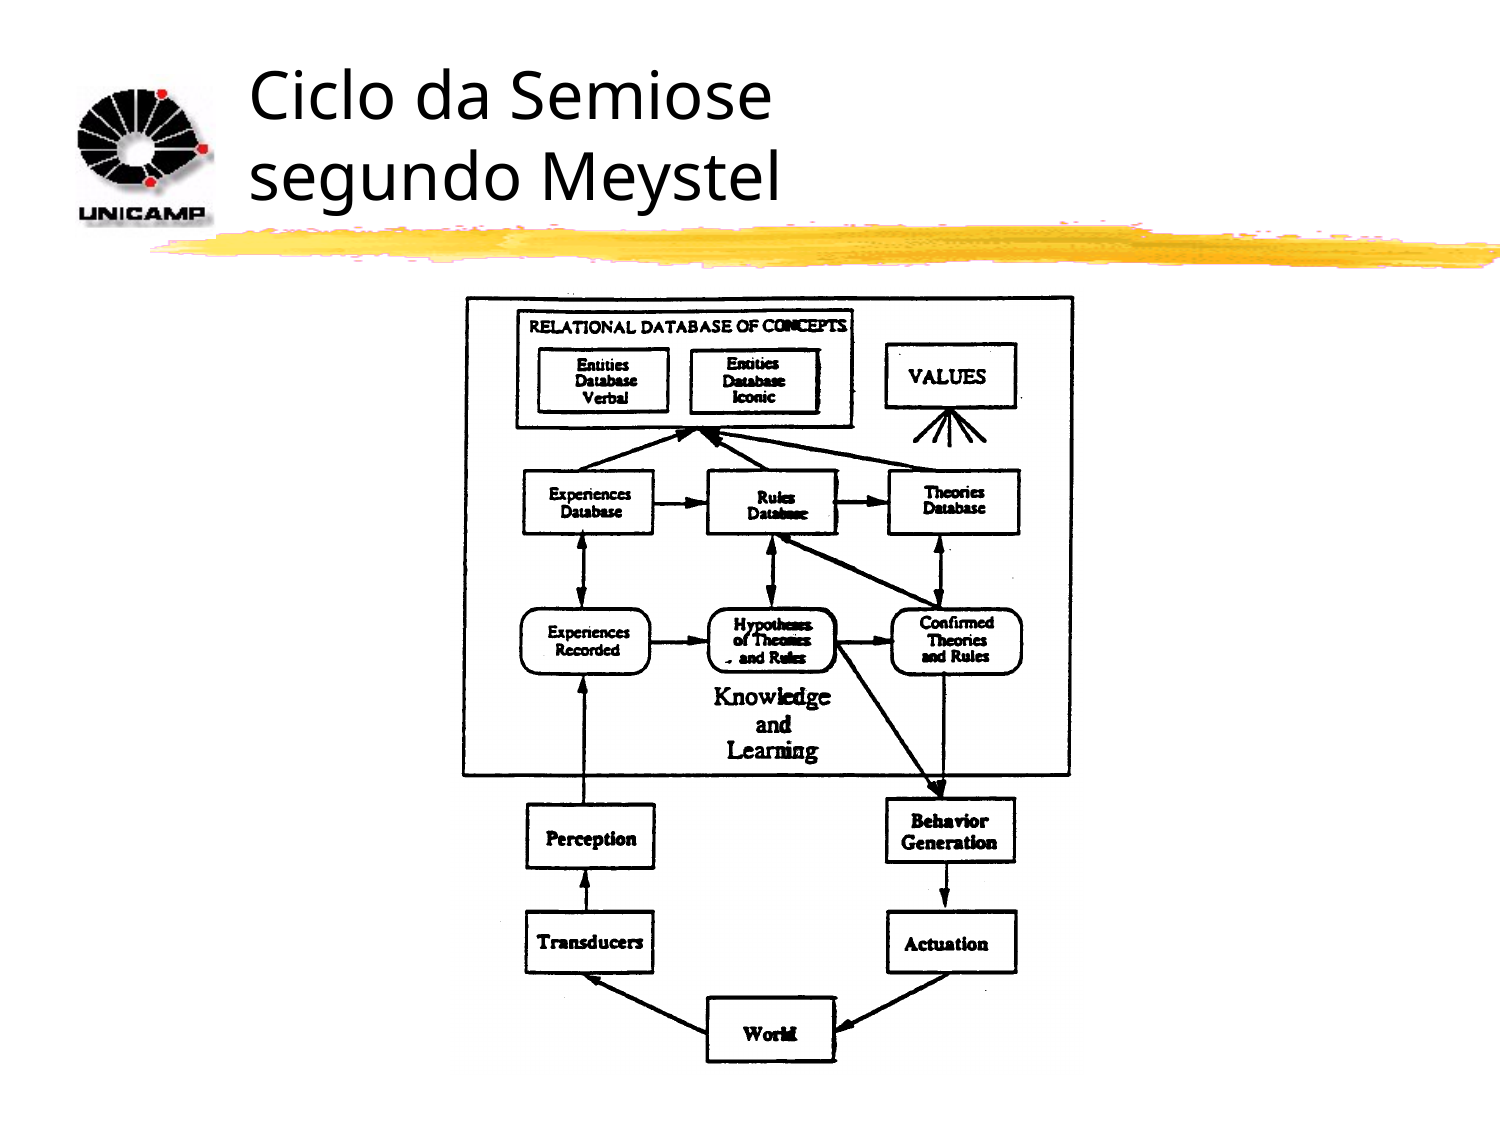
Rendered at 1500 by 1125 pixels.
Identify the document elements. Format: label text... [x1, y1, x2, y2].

picture [450, 287, 1084, 1075]
title Ciclo da Semiose segundo Meystel [233, 37, 1434, 225]
picture [75, 74, 1500, 279]
